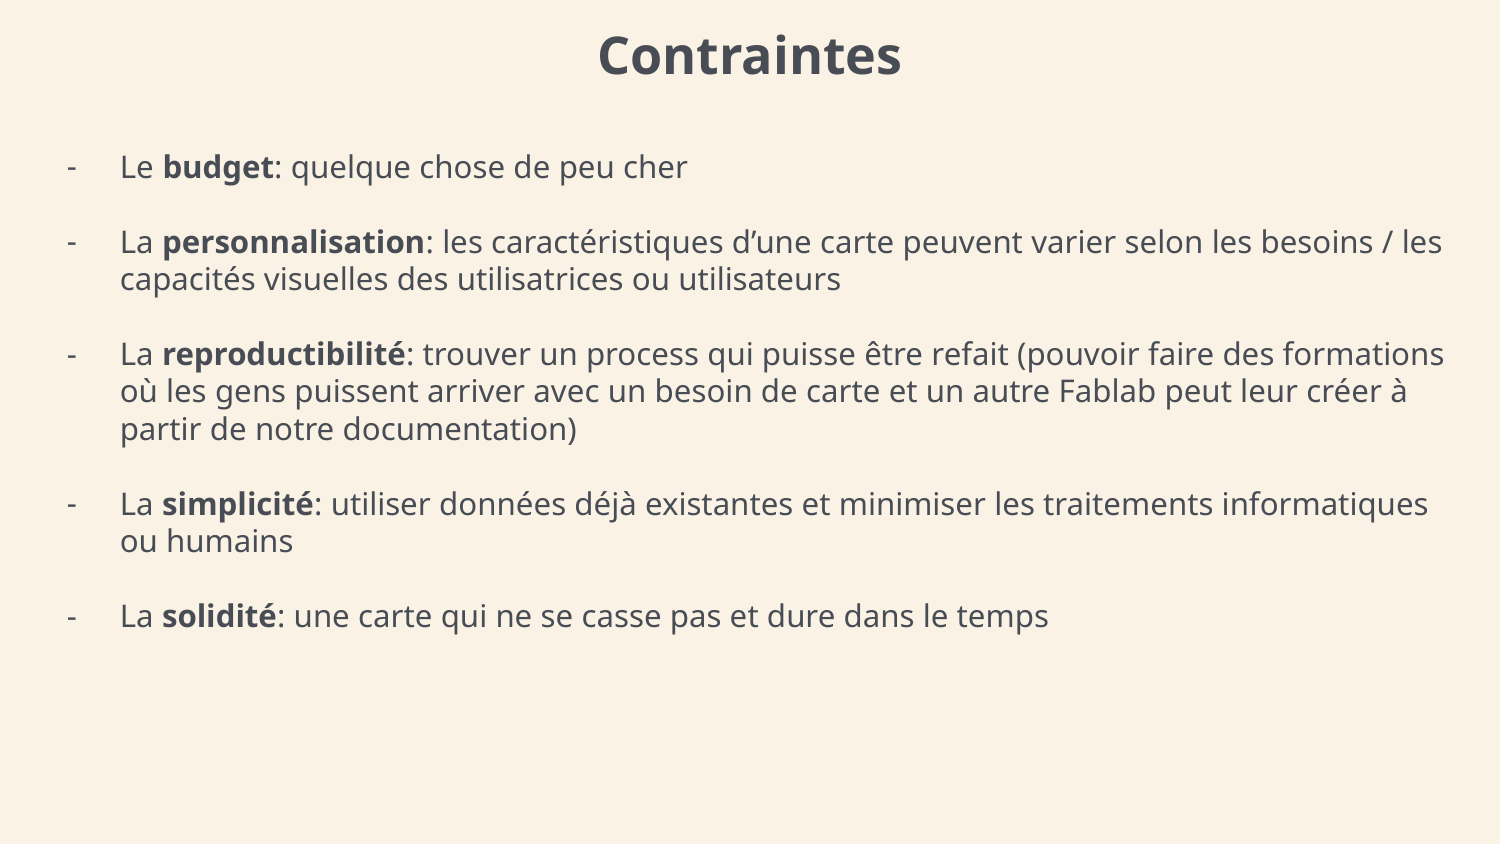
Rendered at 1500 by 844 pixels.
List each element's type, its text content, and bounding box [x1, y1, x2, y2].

text_box Contraintes Le budget: quelque chose de peu cher La personnalisation: les caractéristiques d’une carte peuvent varier selon les besoins / les capacités visuelles des utilisatrices ou utilisateurs La reproductibilité: trouver un process qui puisse être refait (pouvoir faire des formations où les gens puissent arriver avec un besoin de carte et un autre Fablab peut leur créer à partir de notre documentation) La simplicité: utiliser données déjà existantes et minimiser les traitements informatiques ou humains La solidité: une carte qui ne se casse pas et dure dans le temps [29, 7, 1470, 649]
